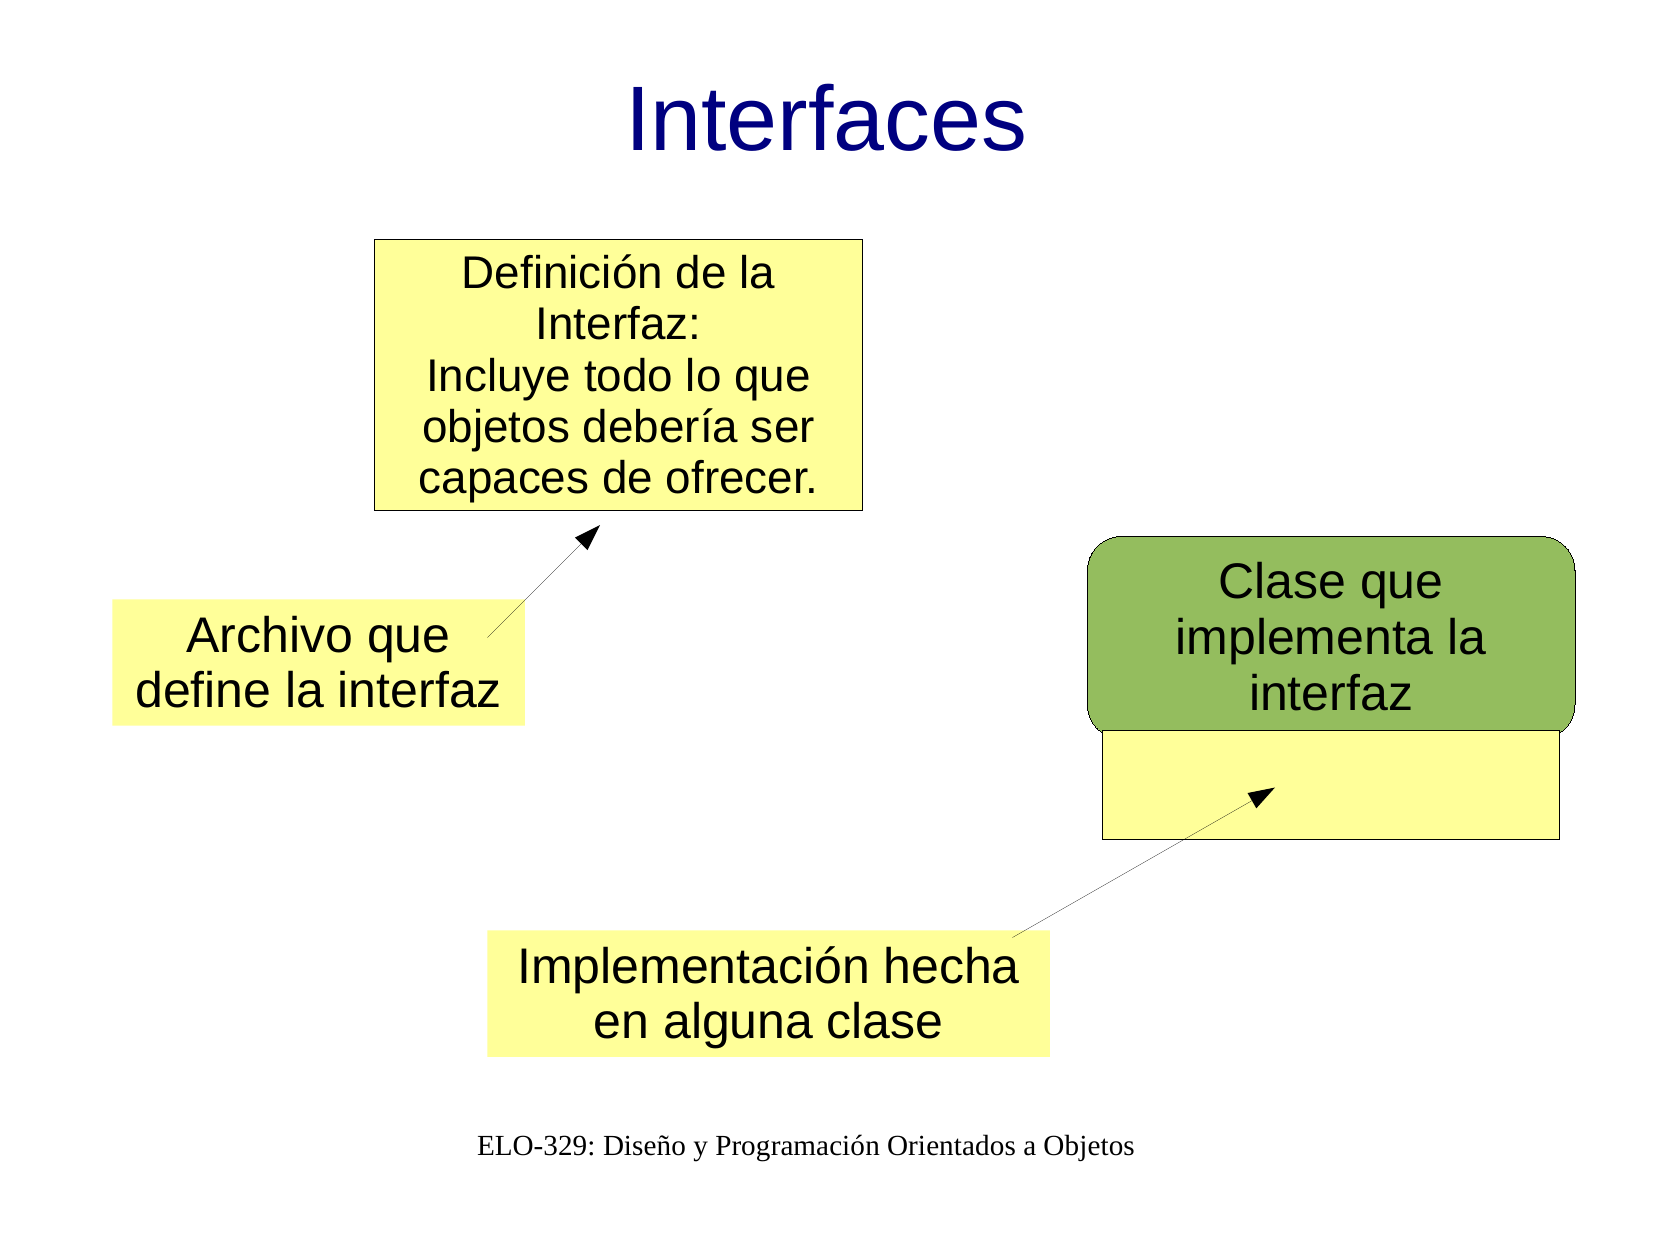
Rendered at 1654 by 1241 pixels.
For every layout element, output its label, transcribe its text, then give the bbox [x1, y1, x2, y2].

title Interfaces [82, 49, 1571, 188]
text_box Definición de la Interfaz: Incluye todo lo que objetos debería ser capaces de ofrecer. [374, 239, 863, 511]
text_box Clase que implementa la interfaz [1087, 536, 1576, 733]
text_box Archivo que define la interfaz [112, 599, 525, 726]
text_box [1102, 730, 1560, 840]
text_box Implementación hecha en alguna clase [487, 930, 1050, 1057]
